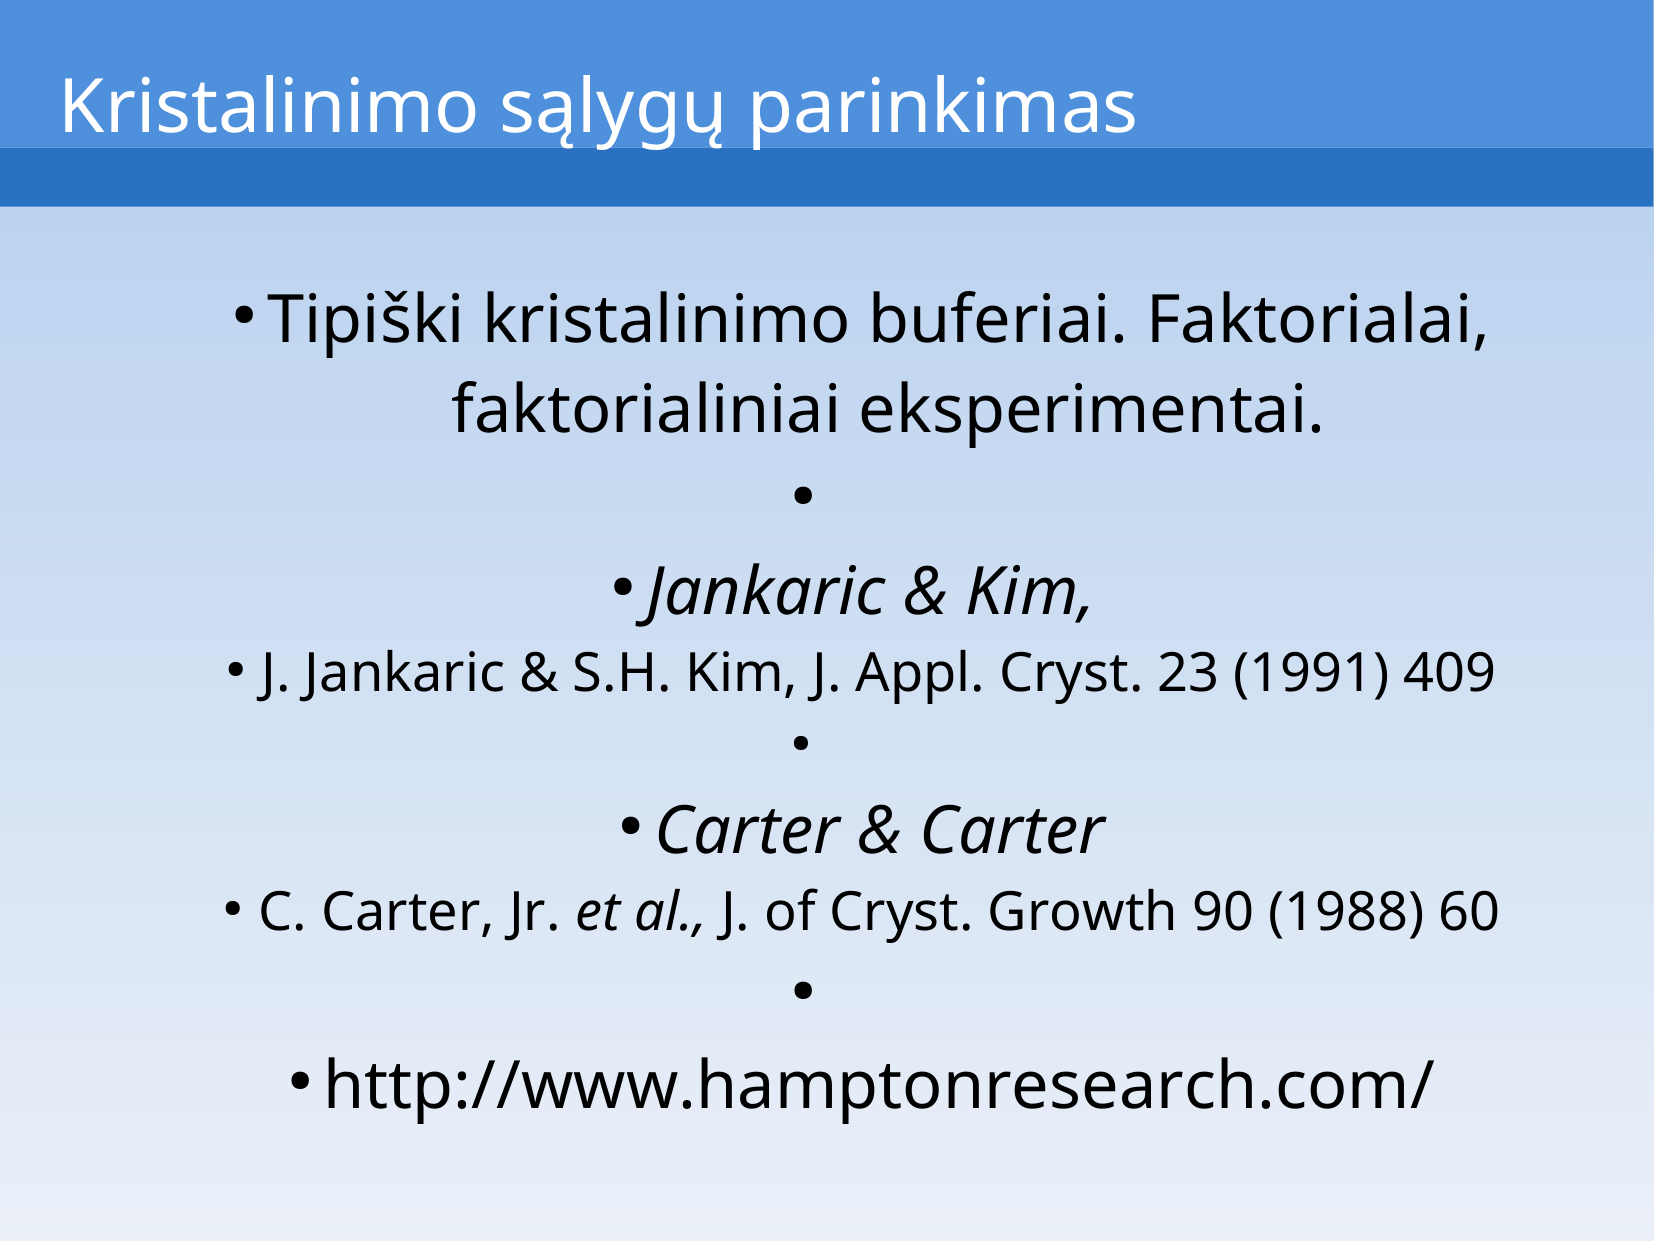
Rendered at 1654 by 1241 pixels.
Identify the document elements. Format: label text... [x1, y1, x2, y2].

subtitle Tipiški kristalinimo buferiai. Faktorialai, faktorialiniai eksperimentai. Jankaric & Kim, J. Jankaric & S.H. Kim, J. Appl. Cryst. 23 (1991) 409 Carter & Carter C. Carter, Jr. et al., J. of Cryst. Growth 90 (1988) 60 http://www.hamptonresearch.com/ [82, 247, 1571, 1152]
title Kristalinimo sąlygų parinkimas [59, 29, 1418, 178]
